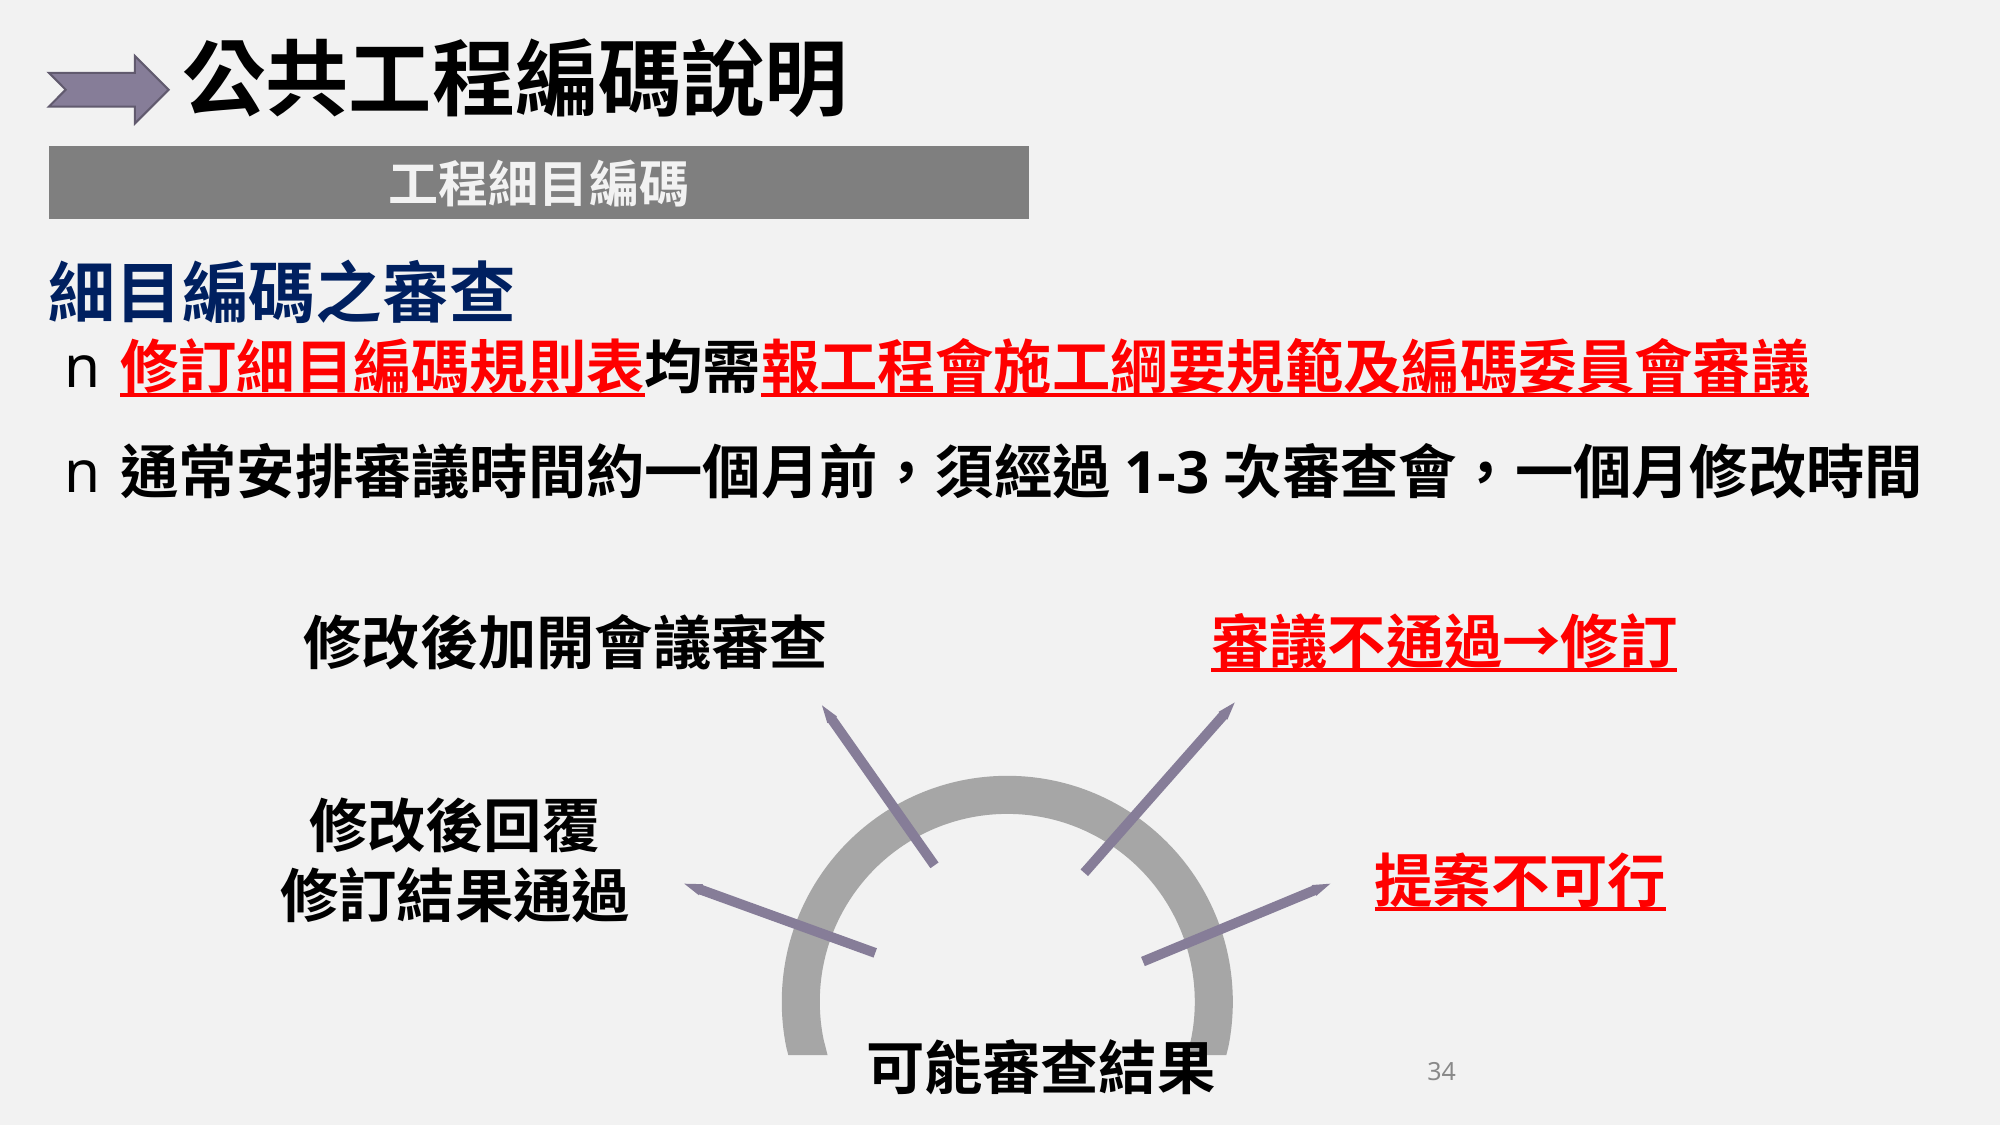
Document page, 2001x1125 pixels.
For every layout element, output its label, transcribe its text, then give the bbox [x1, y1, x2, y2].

text_box [781, 929, 830, 1056]
text_box 修訂細目編碼規則表均需報工程會施工綱要規範及編碼委員會審議 通常安排審議時間約一個月前，須經過1-3次審查會，一個月修改時間 [780, 340, 893, 393]
text_box 修訂細目編碼規則表均需報工程會施工綱要規範及編碼委員會審議 通常安排審議時間約一個月前，須經過1-3次審查會，一個月修改時間 [383, 340, 500, 393]
text_box 修改後回覆 修訂結果通過 [269, 789, 641, 932]
text_box 修改後加開會議審查 [443, 587, 688, 695]
text_box 修訂細目編碼規則表均需報工程會施工綱要規範及編碼委員會審議 通常安排審議時間約一個月前，須經過1-3次審查會，一個月修改時間 [577, 340, 611, 393]
text_box 工程細目編碼 [49, 146, 1029, 219]
text_box 修訂細目編碼規則表均需報工程會施工綱要規範及編碼委員會審議 通常安排審議時間約一個月前，須經過1-3次審查會，一個月修改時間 [49, 288, 1962, 513]
text_box 修訂細目編碼規則表均需報工程會施工綱要規範及編碼委員會審議 通常安排審議時間約一個月前，須經過1-3次審查會，一個月修改時間 [895, 340, 1005, 393]
text_box 審議不通過→修訂 [1197, 563, 1781, 683]
text_box 公共工程編碼說明 [167, 18, 1375, 135]
text_box 修訂細目編碼規則表均需報工程會施工綱要規範及編碼委員會審議 通常安排審議時間約一個月前，須經過1-3次審查會，一個月修改時間 [495, 340, 575, 393]
text_box [48, 55, 167, 124]
text_box 34 [1412, 1042, 1863, 1103]
text_box 可能審查結果 [851, 989, 1231, 1109]
text_box [1187, 935, 1233, 1031]
text_box 修訂細目編碼規則表均需報工程會施工綱要規範及編碼委員會審議 通常安排審議時間約一個月前，須經過1-3次審查會，一個月修改時間 [134, 340, 378, 393]
text_box [898, 775, 1130, 841]
text_box 修訂細目編碼規則表均需報工程會施工綱要規範及編碼委員會審議 通常安排審議時間約一個月前，須經過1-3次審查會，一個月修改時間 [1160, 340, 1188, 393]
text_box 提案不可行 [1363, 844, 1661, 878]
text_box [1114, 819, 1220, 939]
text_box 細目編碼之審查 [33, 203, 1265, 340]
text_box 修訂細目編碼規則表均需報工程會施工綱要規範及編碼委員會審議 通常安排審議時間約一個月前，須經過1-3次審查會，一個月修改時間 [1190, 340, 1257, 393]
text_box 修訂細目編碼規則表均需報工程會施工綱要規範及編碼委員會審議 通常安排審議時間約一個月前，須經過1-3次審查會，一個月修改時間 [1025, 340, 1134, 393]
text_box [797, 809, 911, 932]
